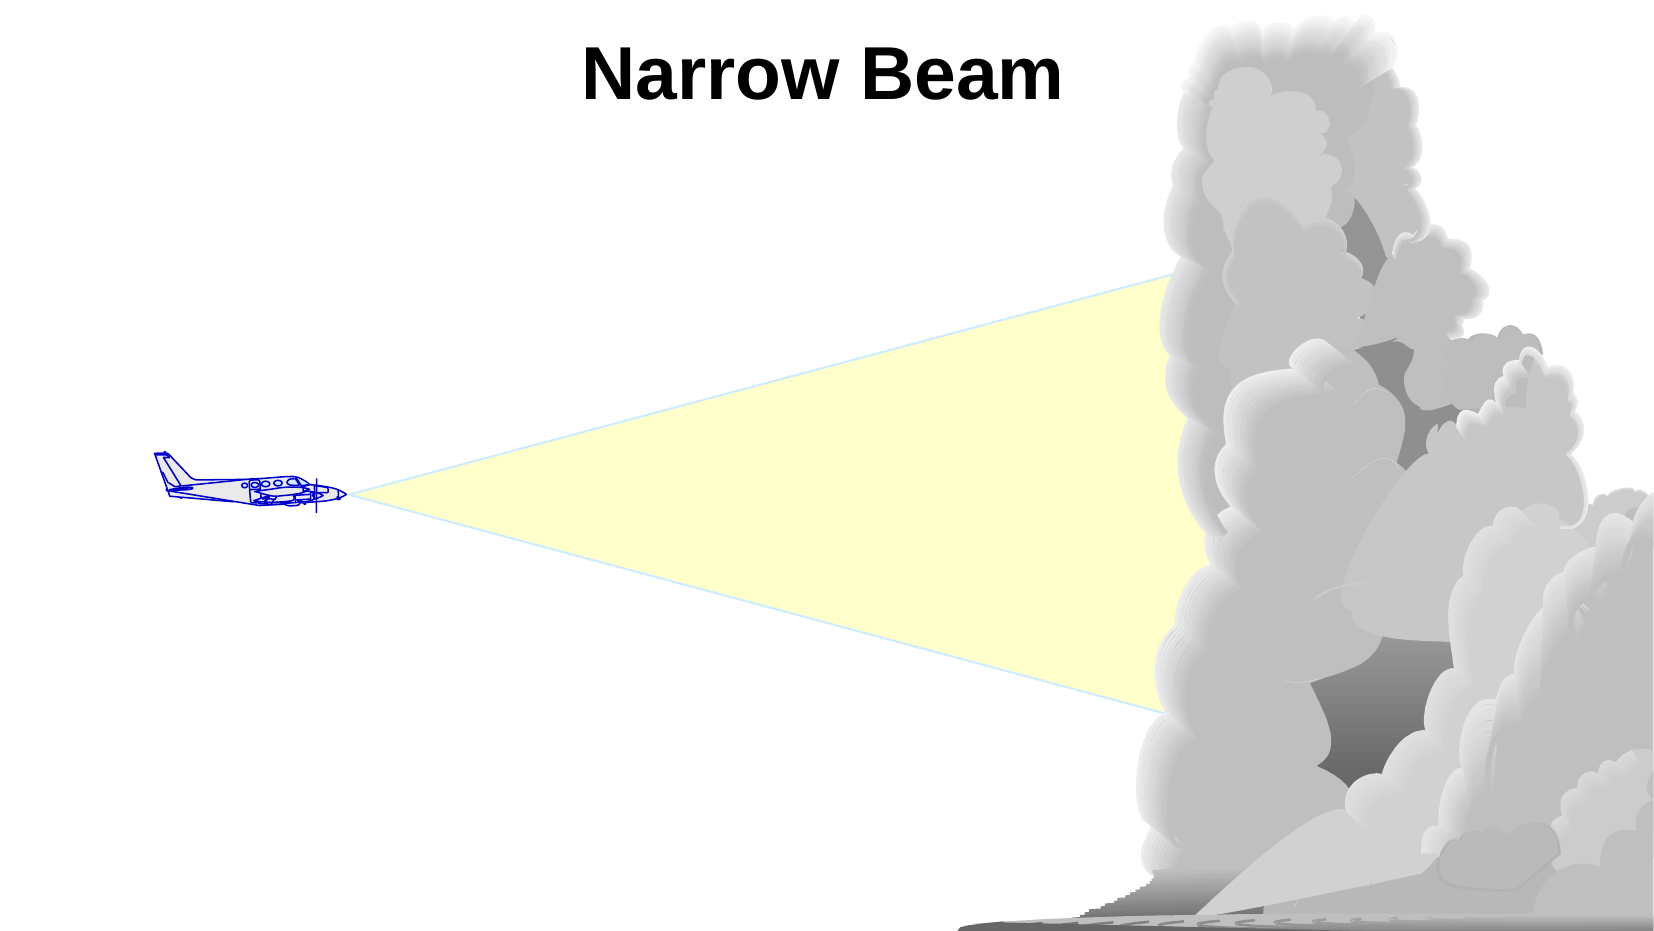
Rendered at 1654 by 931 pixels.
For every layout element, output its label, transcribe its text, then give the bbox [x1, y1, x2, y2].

text_box [154, 451, 166, 455]
text_box [166, 454, 269, 506]
text_box [263, 488, 302, 495]
title Narrow Beam [0, 5, 1651, 133]
text_box [155, 456, 178, 485]
text_box [339, 490, 347, 498]
text_box [258, 476, 310, 489]
text_box [348, 14, 1654, 931]
text_box [276, 496, 293, 501]
text_box [251, 491, 260, 500]
text_box [161, 474, 173, 489]
text_box [251, 481, 259, 488]
text_box [318, 487, 337, 502]
